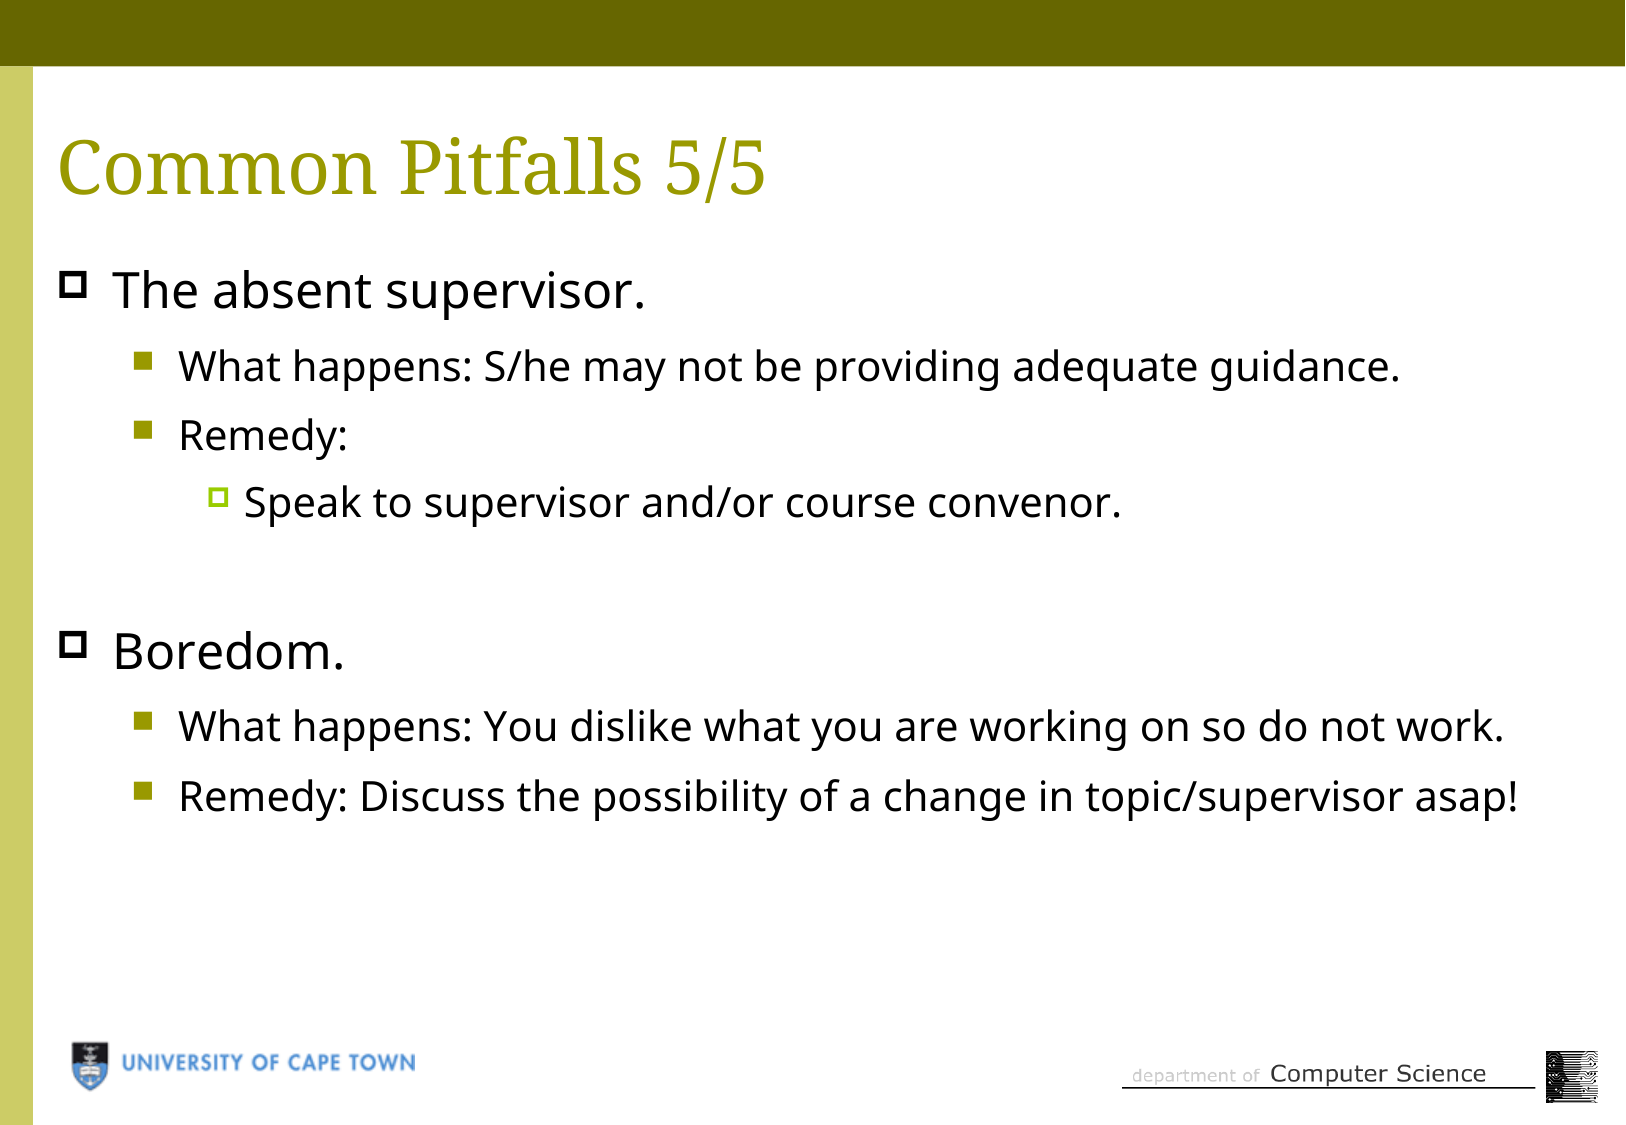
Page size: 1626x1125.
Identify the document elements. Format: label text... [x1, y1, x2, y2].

picture [1122, 1044, 1536, 1092]
picture [61, 1024, 415, 1103]
picture [1546, 1051, 1598, 1103]
list The absent supervisor. What happens: S/he may not be providing adequate guidance. Remedy: Speak to supervisor and/or course convenor. Boredom. What happens: You dislike what you are working on so do not work. Remedy: Discuss the possibility of a change in topic/supervisor asap! [56, 255, 1544, 991]
title Common Pitfalls 5/5 [56, 109, 1543, 222]
